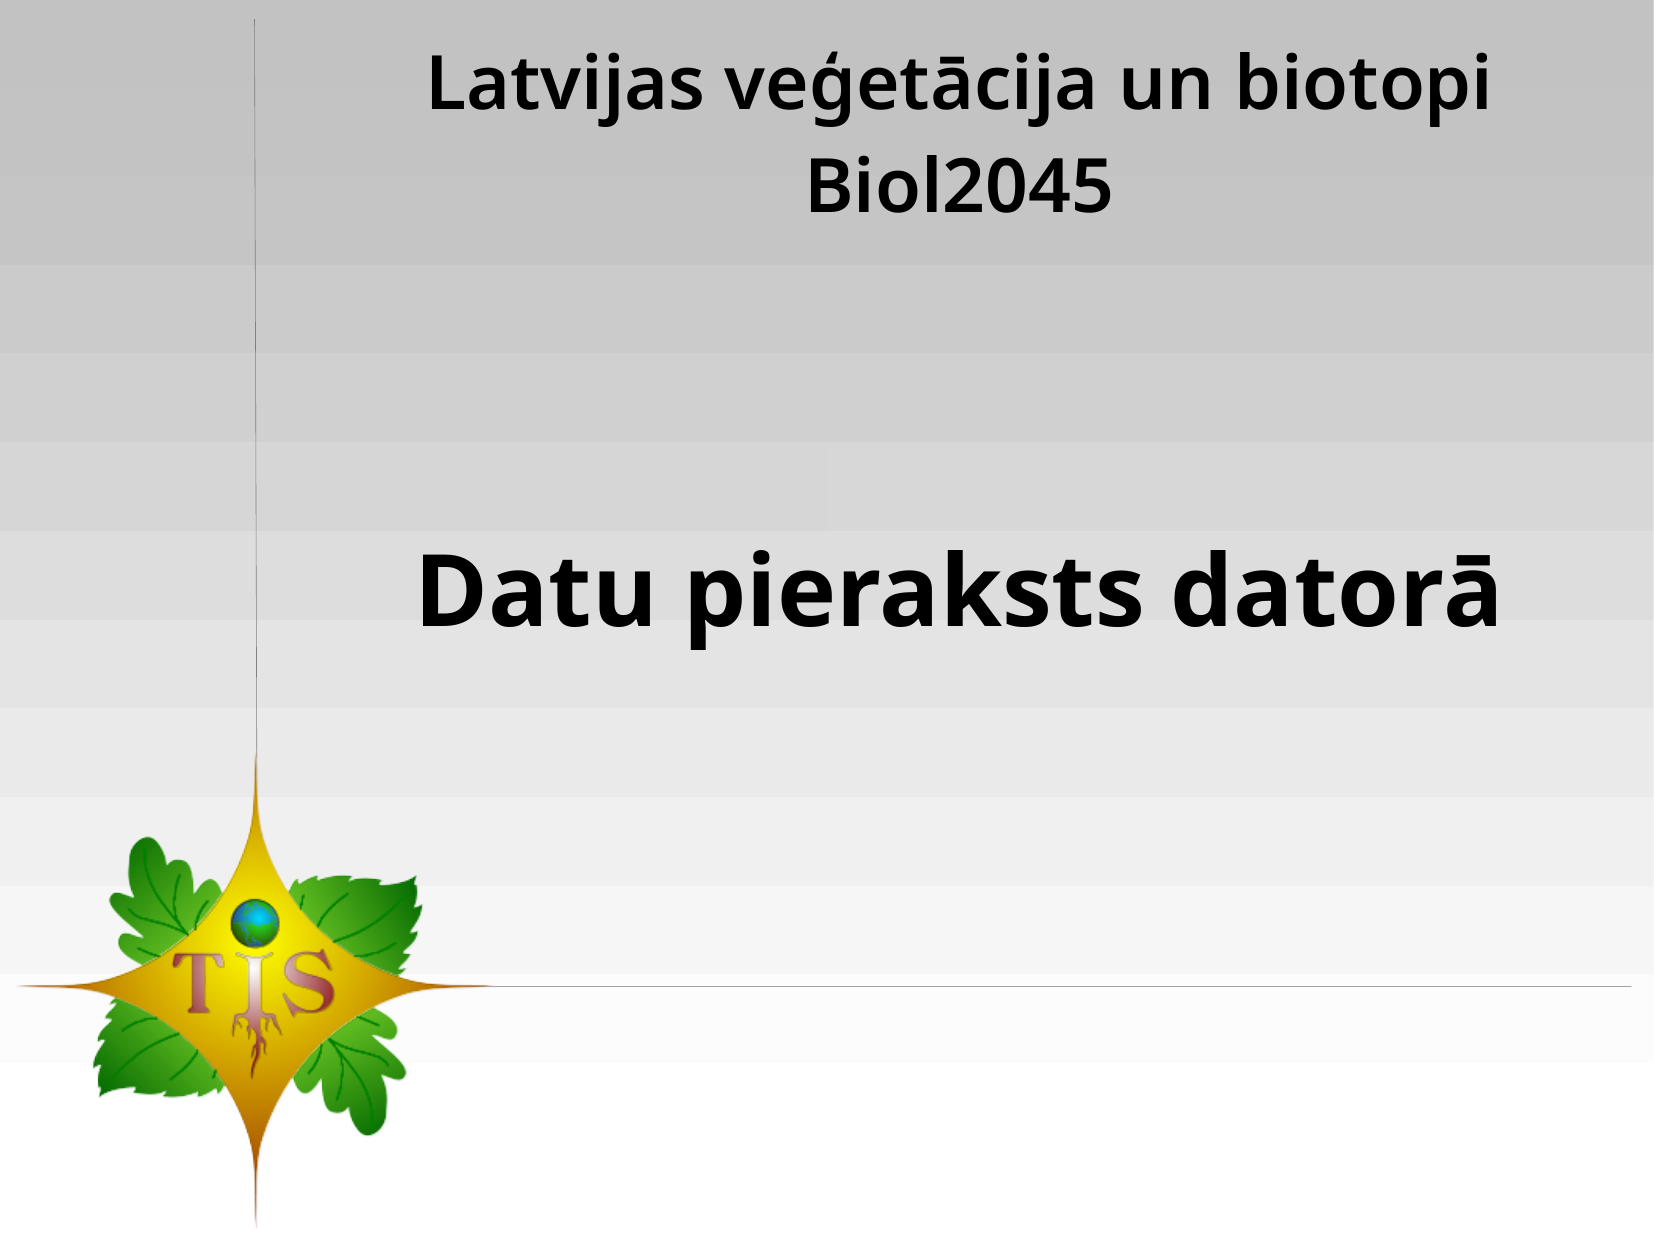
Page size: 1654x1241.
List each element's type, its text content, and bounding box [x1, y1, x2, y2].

picture [0, 0, 1654, 1241]
title Datu pieraksts datorā [295, 314, 1625, 861]
